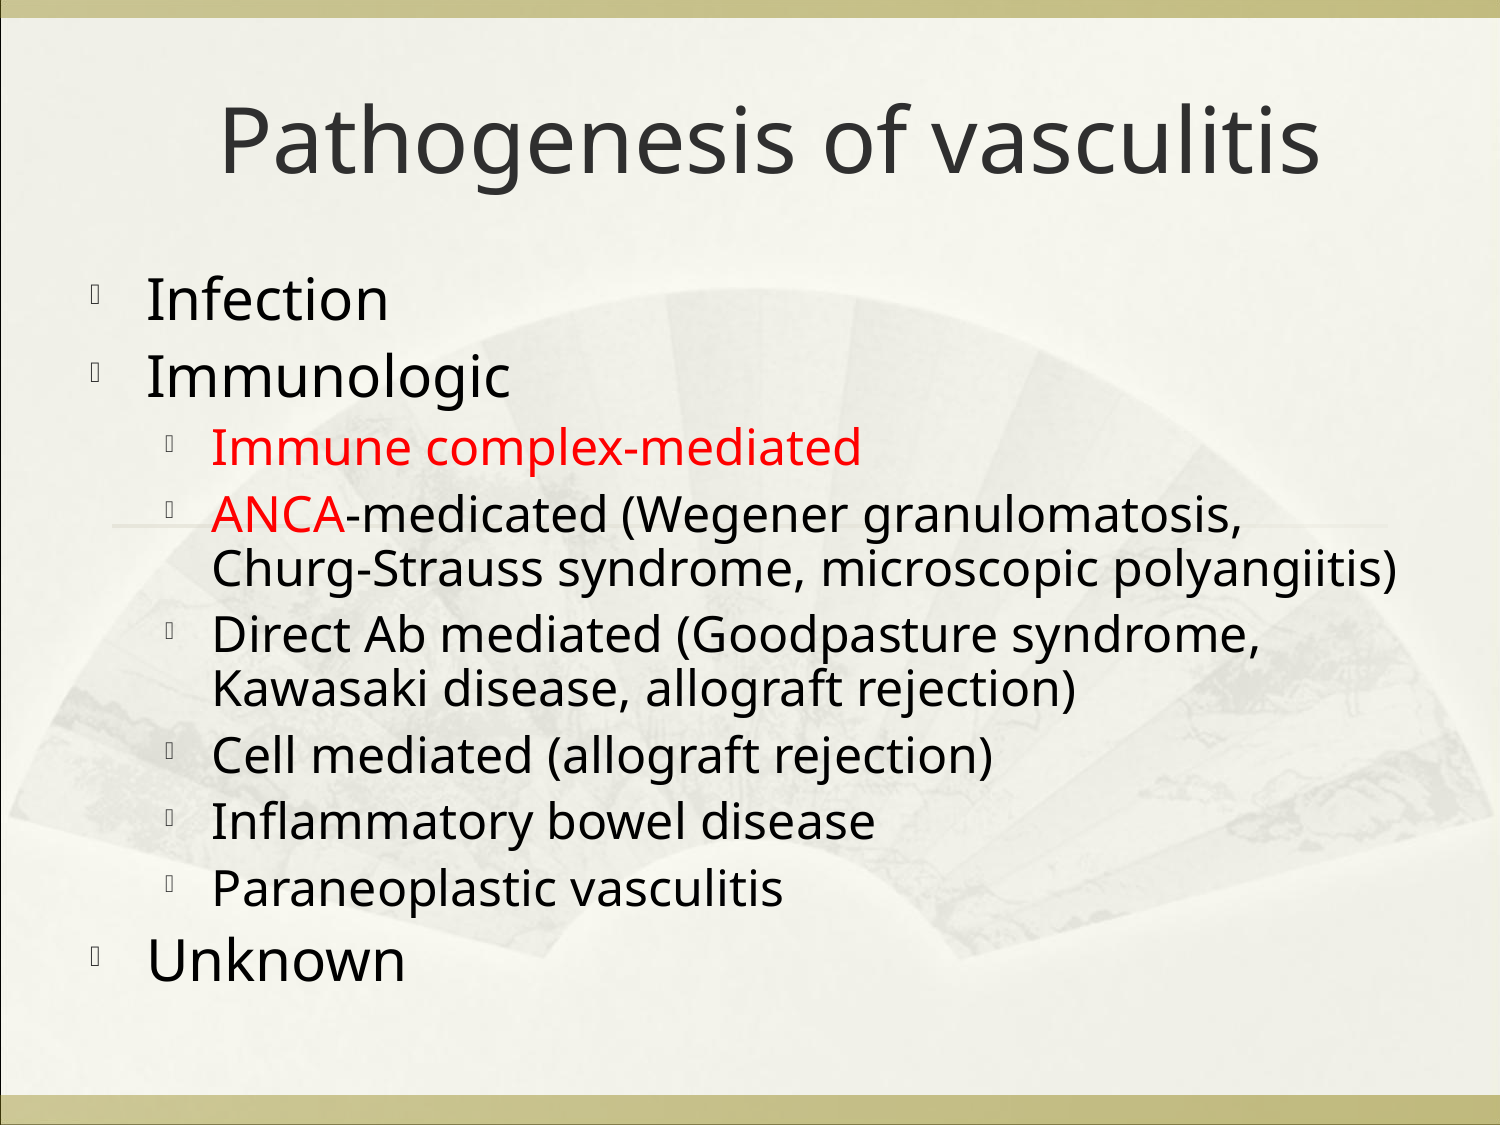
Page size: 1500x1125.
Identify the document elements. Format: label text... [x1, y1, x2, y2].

title Pathogenesis of vasculitis [41, 42, 1500, 231]
picture [0, 18, 1500, 1095]
list Infection Immunologic Immune complex-mediated ANCA-medicated (Wegener granulomatosis, Churg-Strauss syndrome, microscopic polyangiitis) Direct Ab mediated (Goodpasture syndrome, Kawasaki disease, allograft rejection) Cell mediated (allograft rejection) Inflammatory bowel disease Paraneoplastic vasculitis Unknown [75, 262, 1426, 1032]
